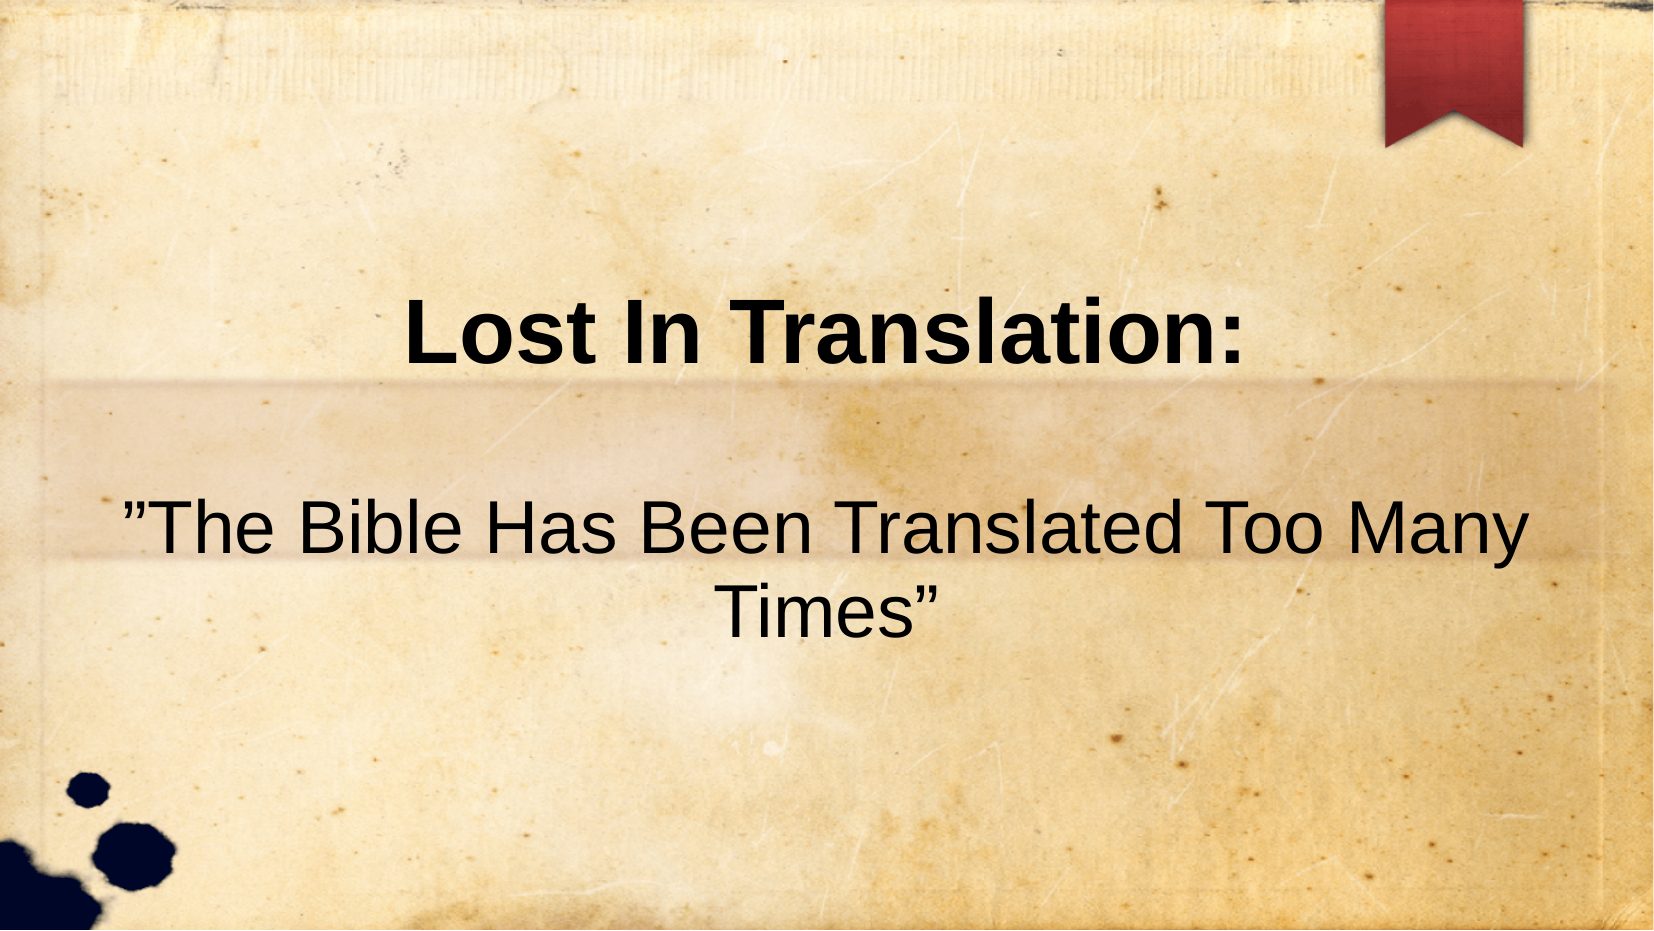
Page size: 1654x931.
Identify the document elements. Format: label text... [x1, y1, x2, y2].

title Lost In Translation: ”The Bible Has Been Translated Too Many Times” [82, 280, 1571, 654]
picture [0, 0, 1654, 930]
